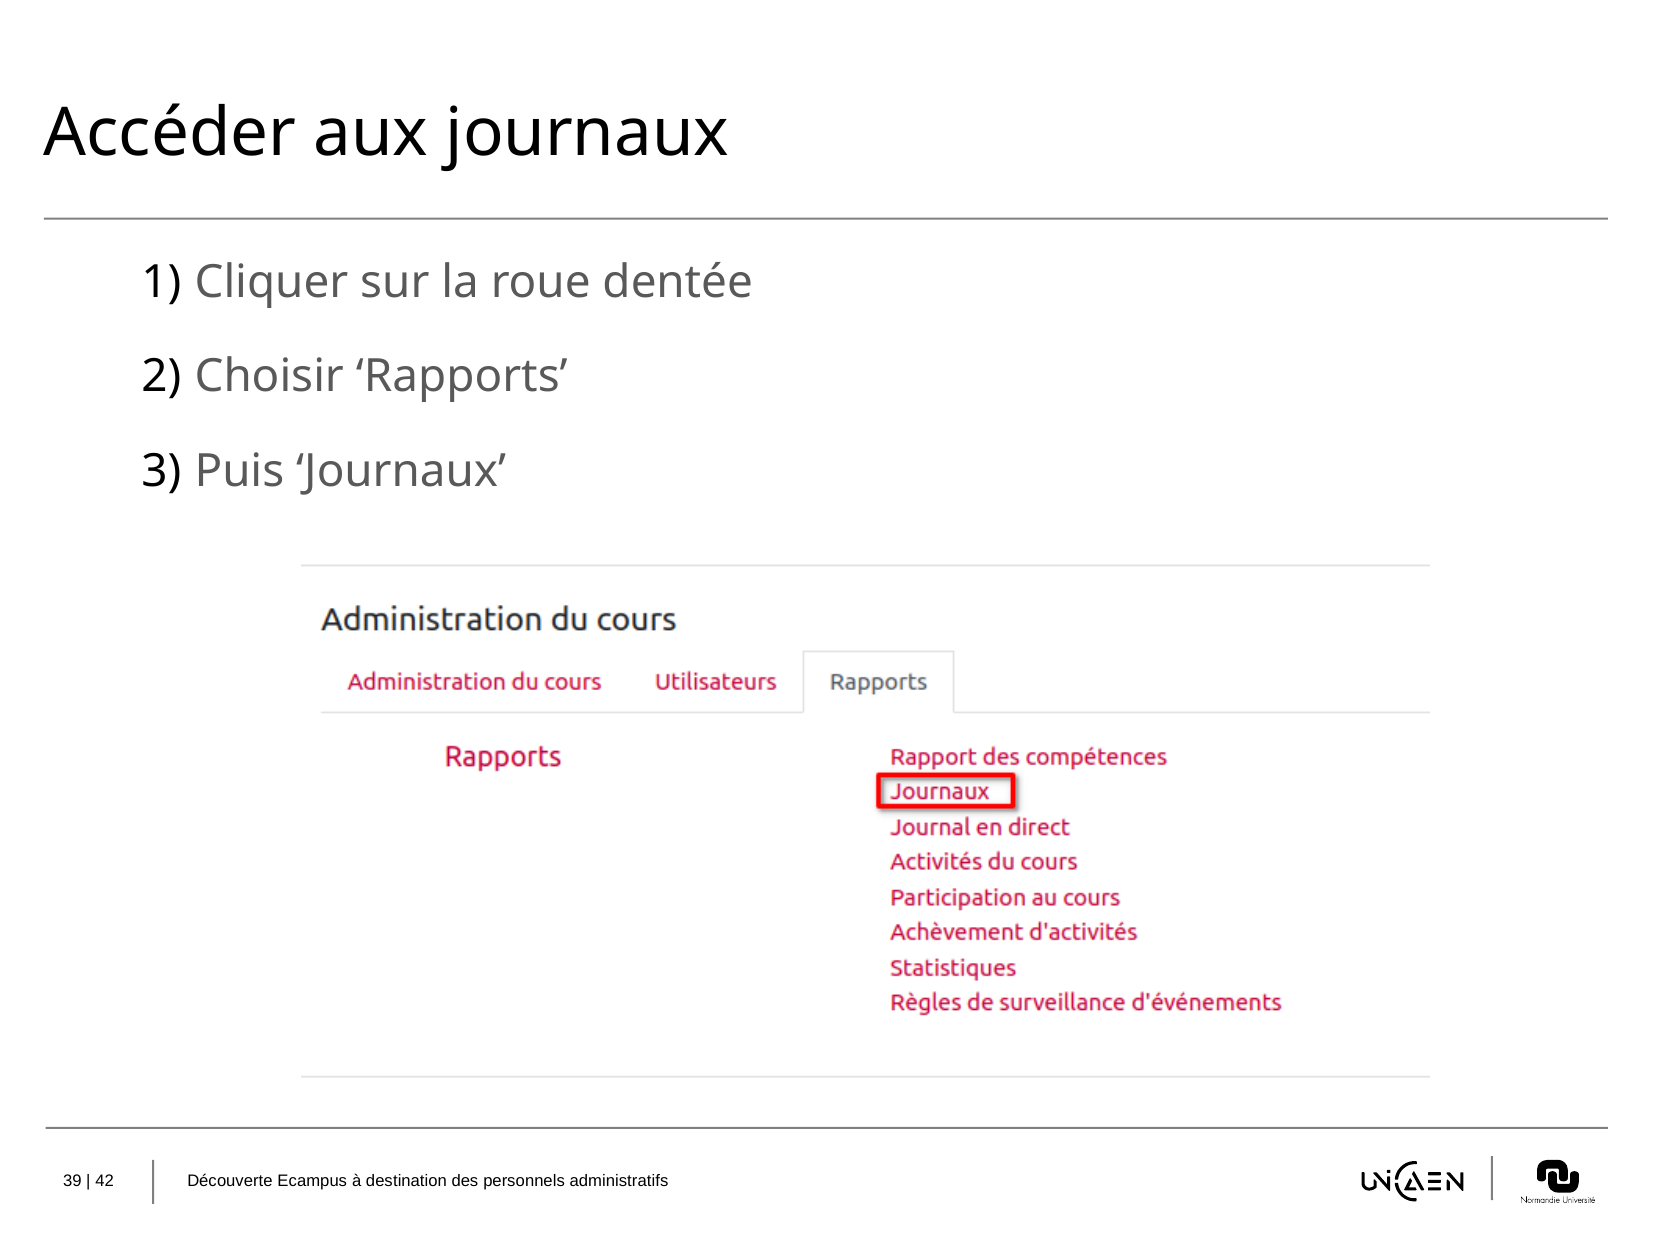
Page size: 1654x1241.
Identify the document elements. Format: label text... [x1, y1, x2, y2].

picture [301, 543, 1430, 1095]
list Cliquer sur la roue dentée Choisir ‘Rapports’ Puis ‘Journaux’ [123, 248, 1608, 1113]
title Accéder aux journaux [43, 65, 1608, 193]
